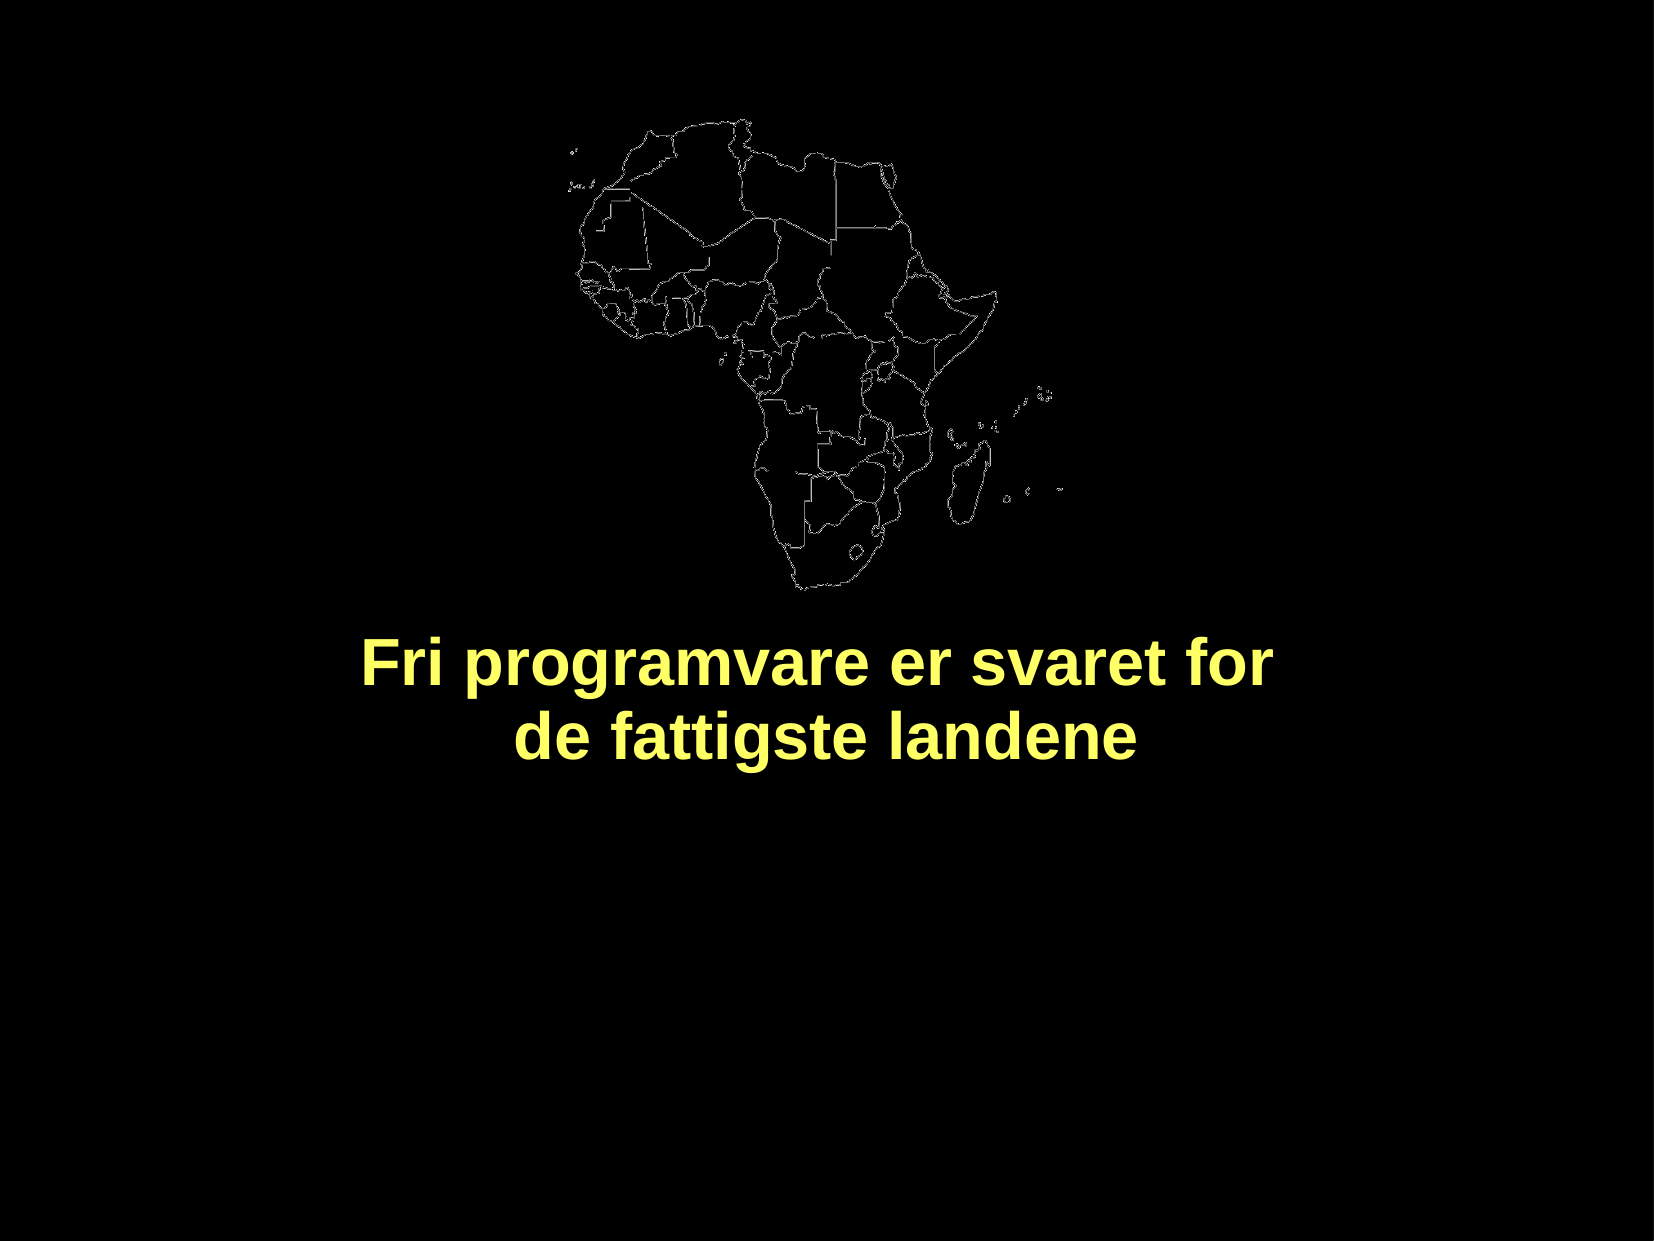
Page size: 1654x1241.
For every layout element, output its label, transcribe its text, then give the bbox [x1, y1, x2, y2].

subtitle Fri programvare er svaret for de fattigste landene [82, 297, 1571, 1102]
picture [567, 118, 1064, 591]
